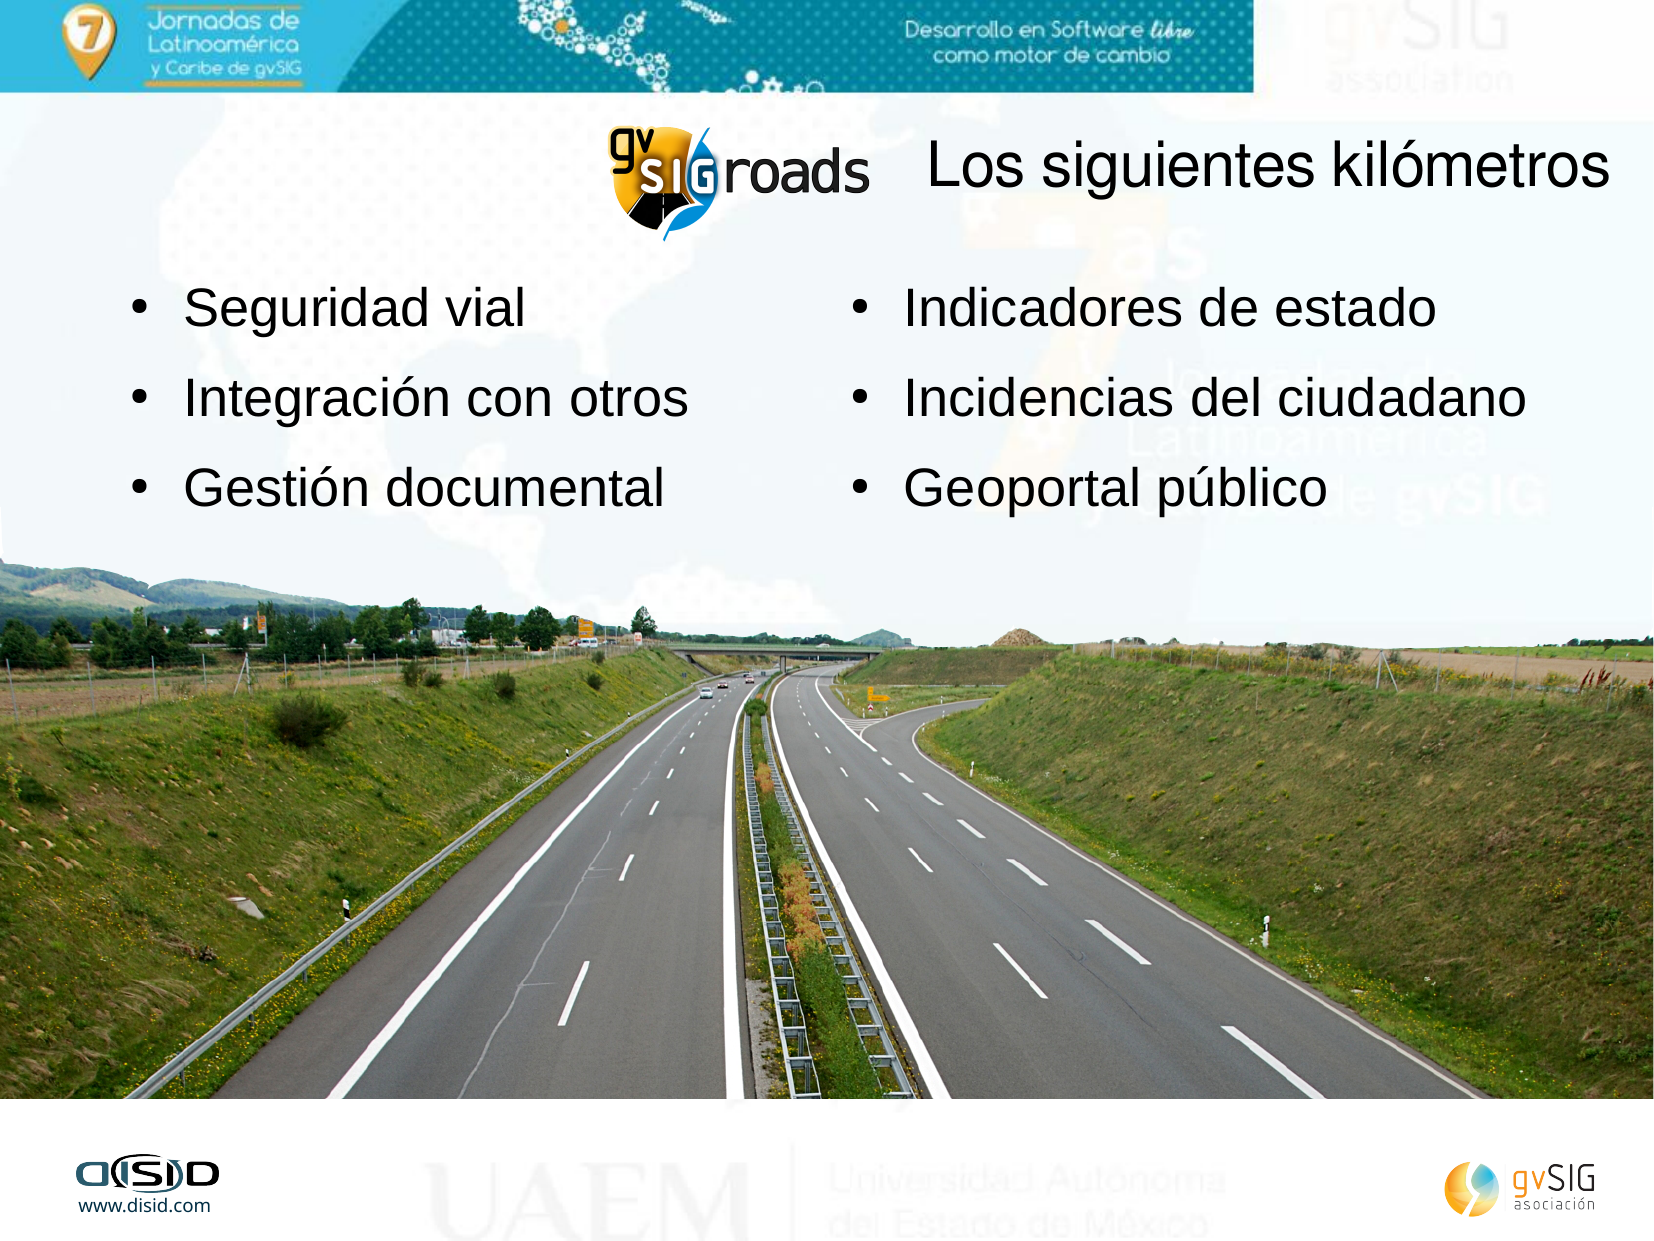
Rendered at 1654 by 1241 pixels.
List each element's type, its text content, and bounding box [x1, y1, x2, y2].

picture [0, 0, 1654, 1241]
title Los siguientes kilómetros [915, 130, 1613, 200]
list Indicadores de estado Incidencias del ciudadano Geoportal público [832, 277, 1560, 532]
list Seguridad vial Integración con otros Gestión documental [112, 277, 774, 556]
